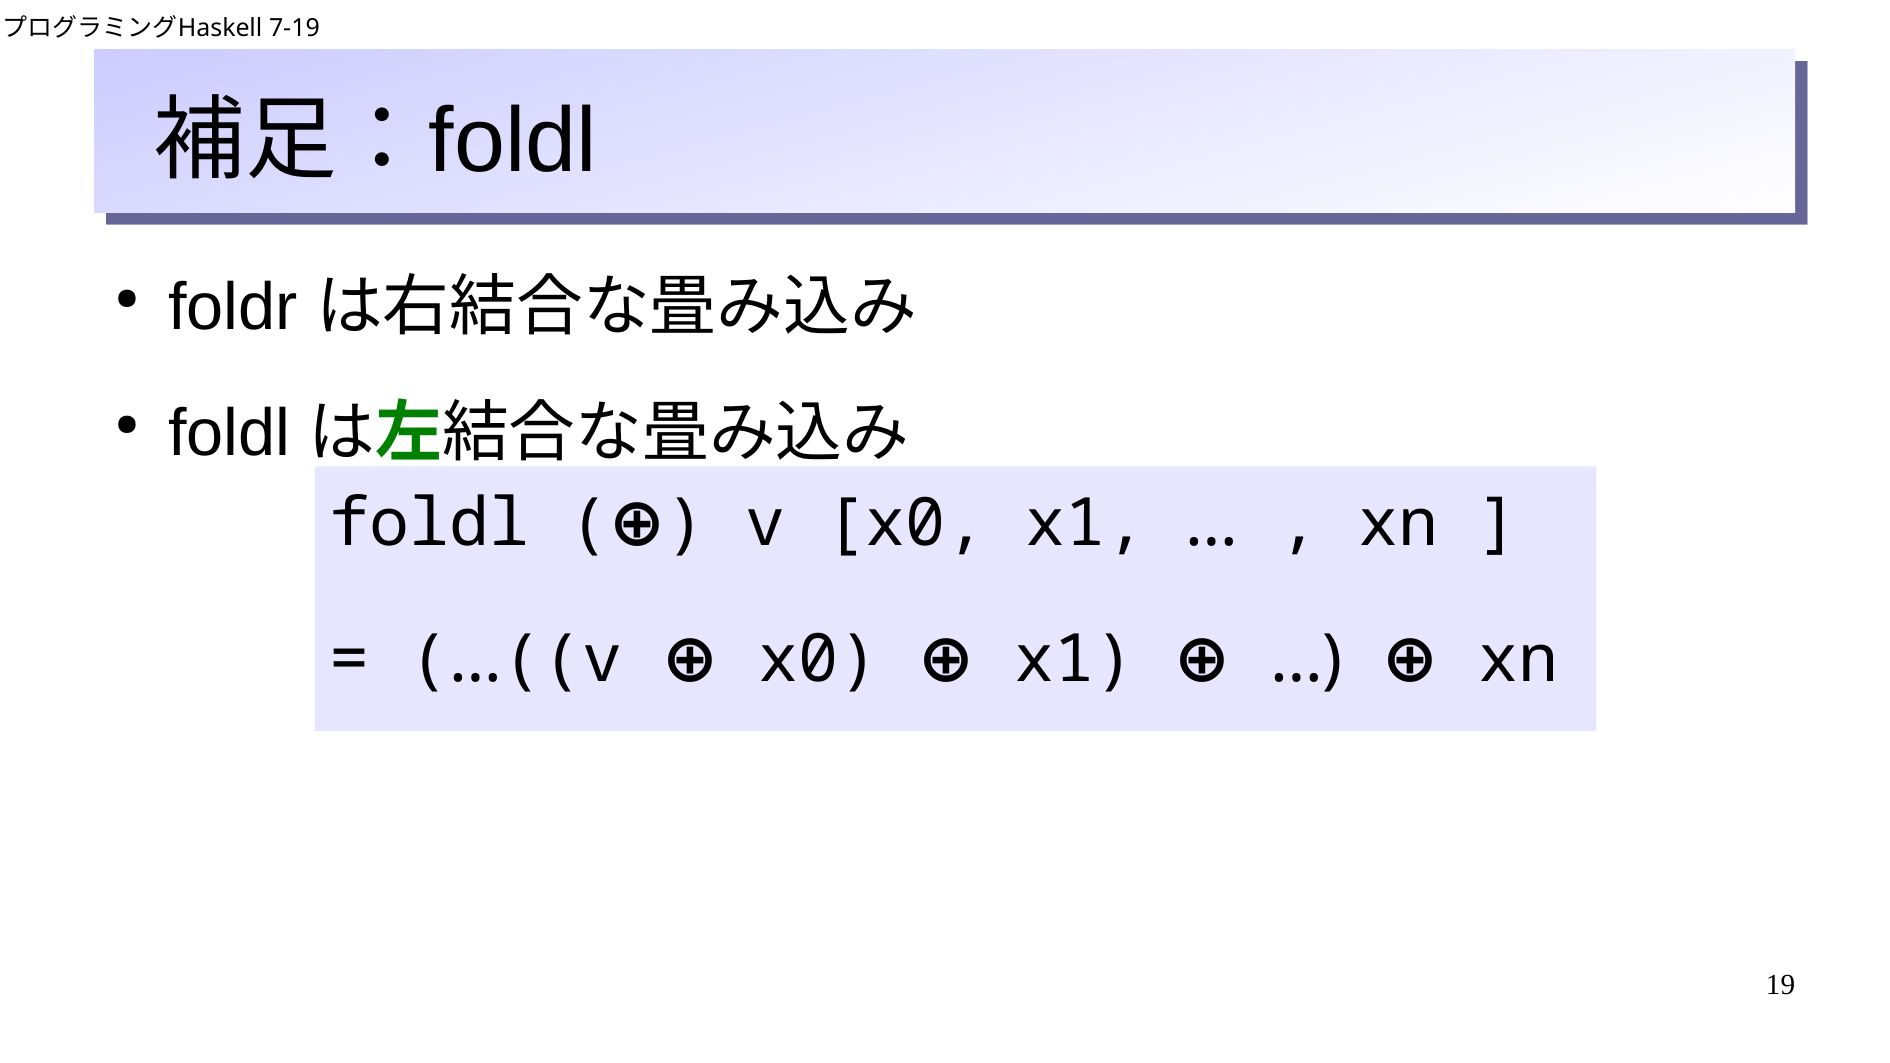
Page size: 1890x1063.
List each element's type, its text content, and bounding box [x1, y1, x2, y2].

title 補足：foldl [94, 49, 1796, 213]
text_box foldl (⊕) v [x0, x1, … , xn ] = (…((v ⊕ x0) ⊕ x1) ⊕ …) ⊕ xn [314, 466, 1597, 732]
list foldr は右結合な畳み込み foldl は左結合な畳み込み [94, 248, 1796, 574]
